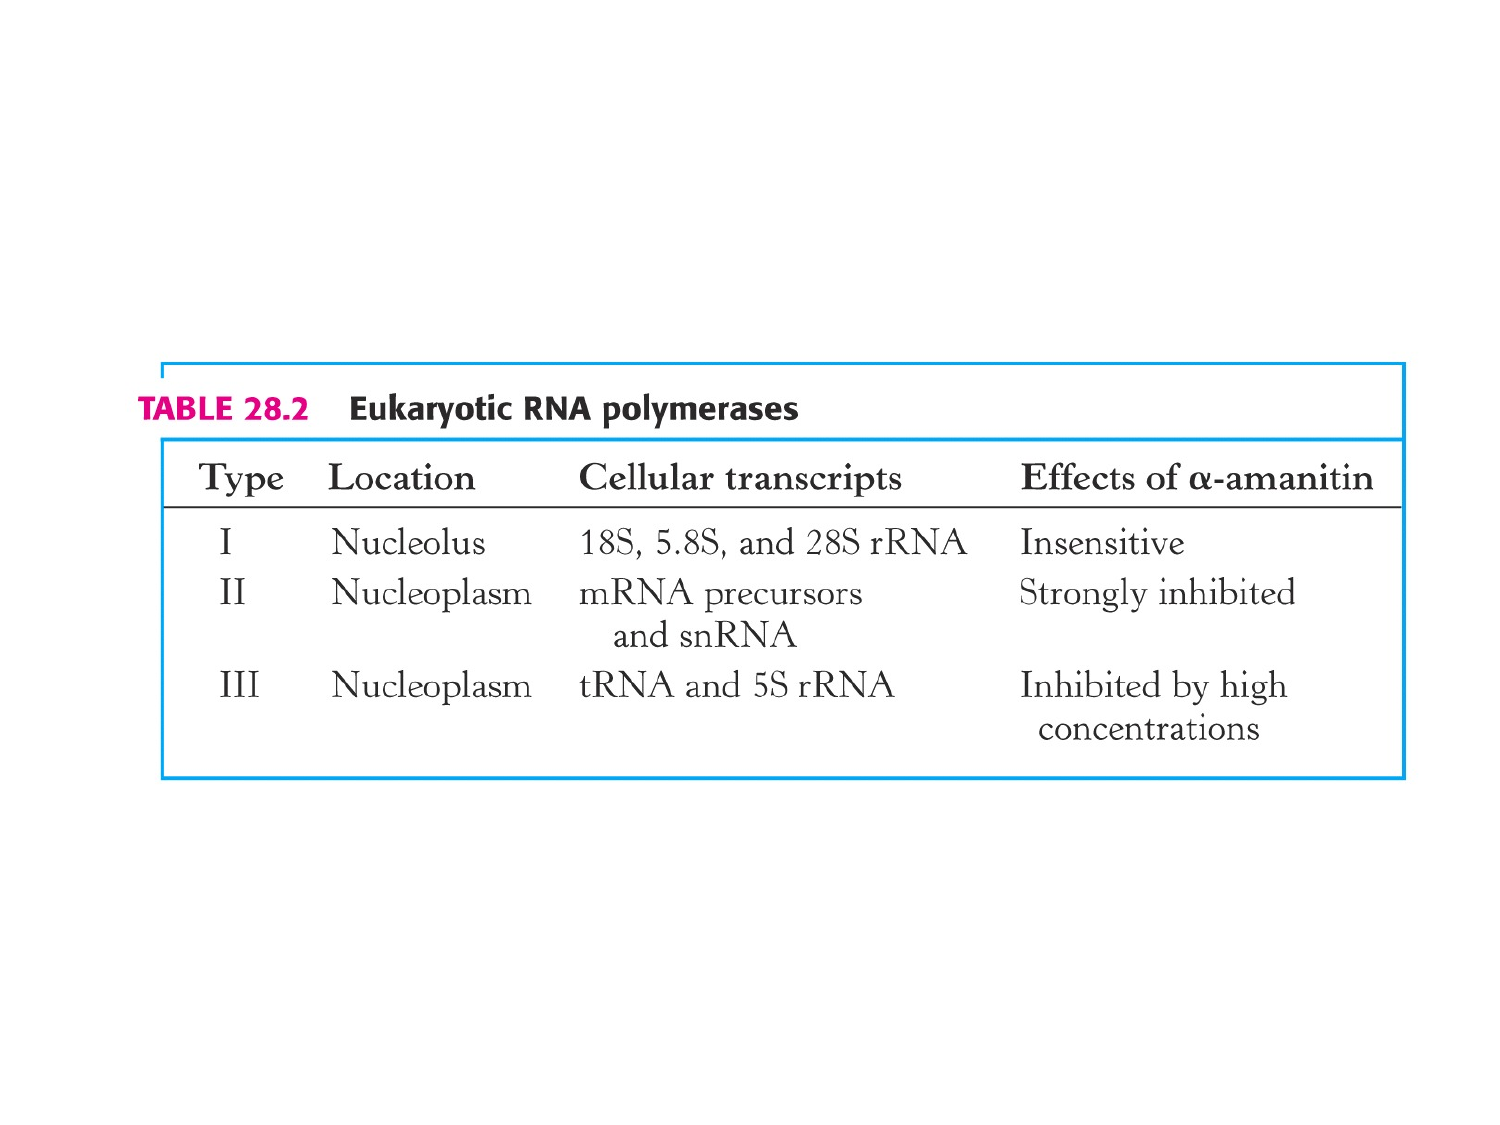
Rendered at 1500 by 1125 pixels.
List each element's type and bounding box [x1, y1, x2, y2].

picture [125, 337, 1425, 802]
